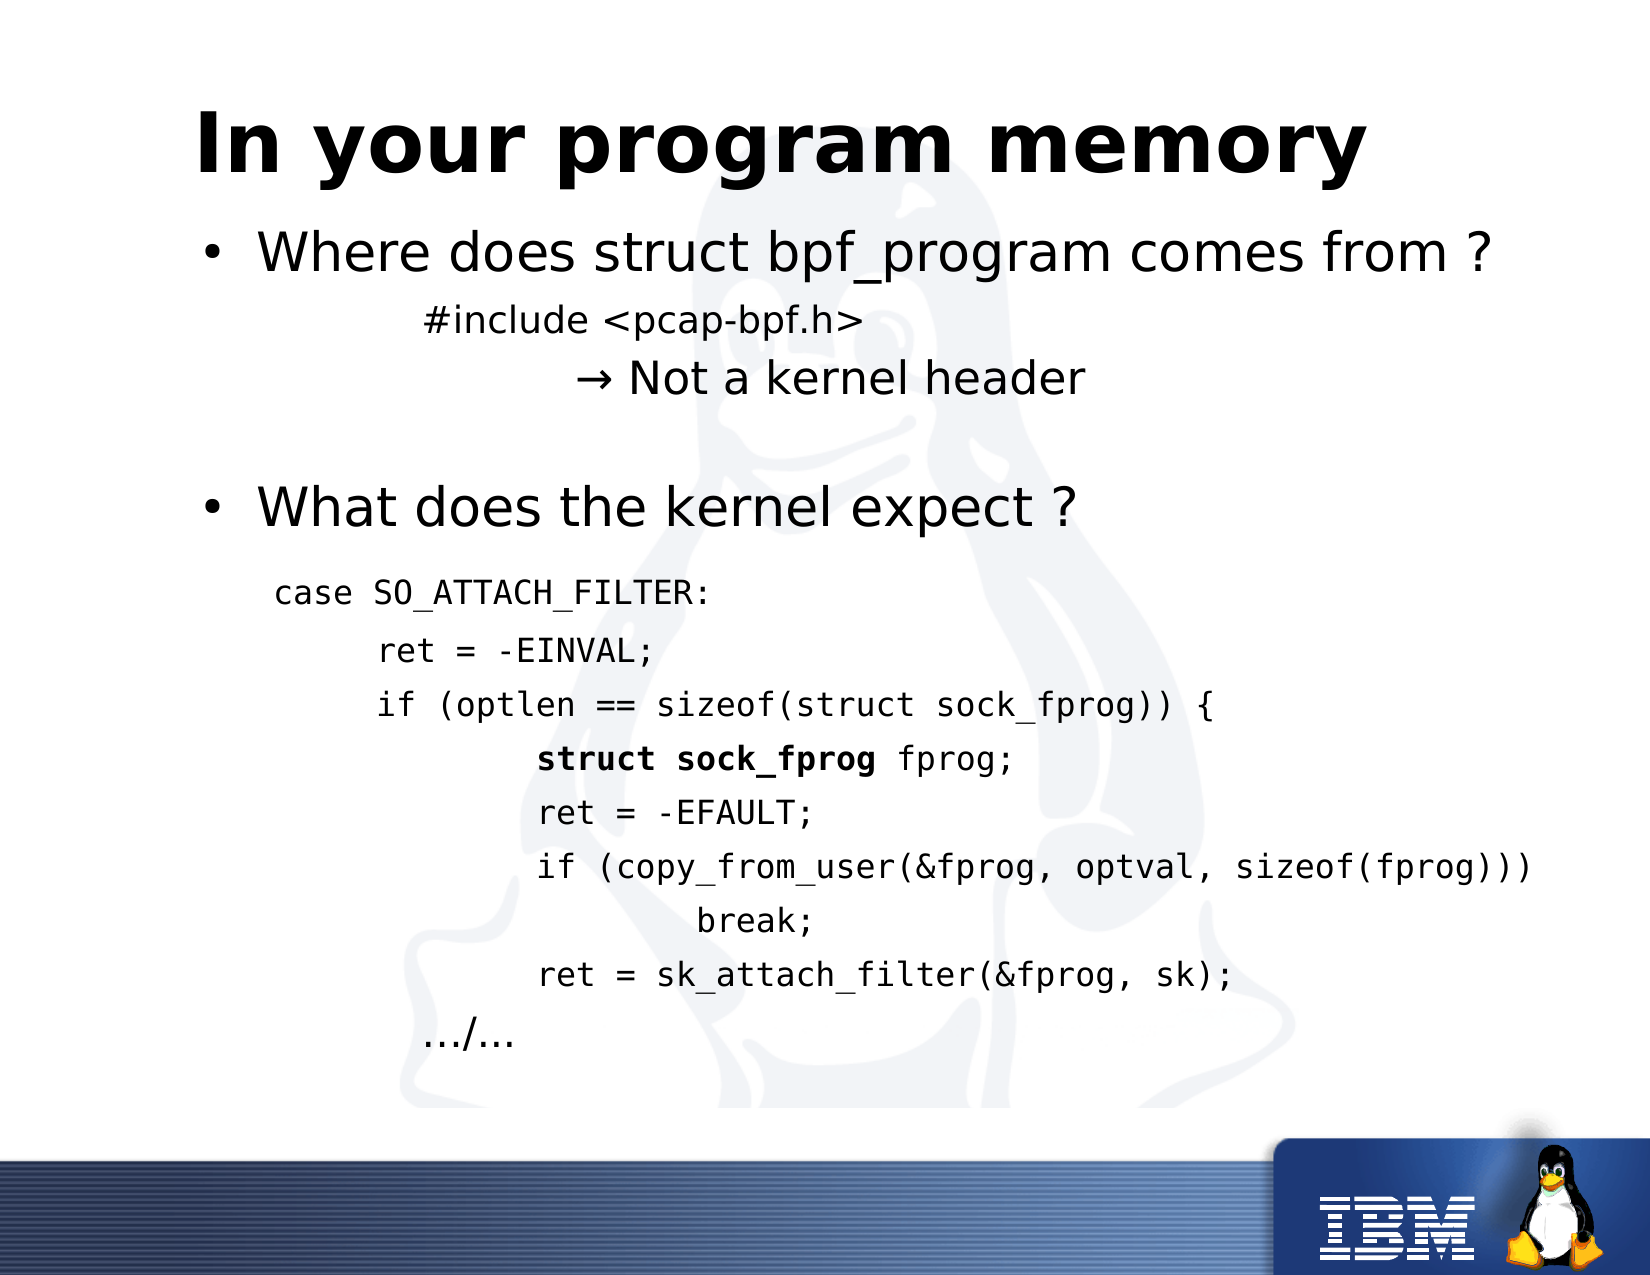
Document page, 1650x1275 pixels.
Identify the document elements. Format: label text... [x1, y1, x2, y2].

list Where does struct bpf_program comes from ? #include <pcap-bpf.h> → Not a kernel header What does the kernel expect ? case SO_ATTACH_FILTER: ret = -EINVAL; if (optlen == sizeof(struct sock_fprog)) { struct sock_fprog fprog; ret = -EFAULT; if (copy_from_user(&fprog, optval, sizeof(fprog))) break; ret = sk_attach_filter(&fprog, sk); …/... [185, 221, 1566, 1171]
title In your program memory [76, 76, 1457, 211]
